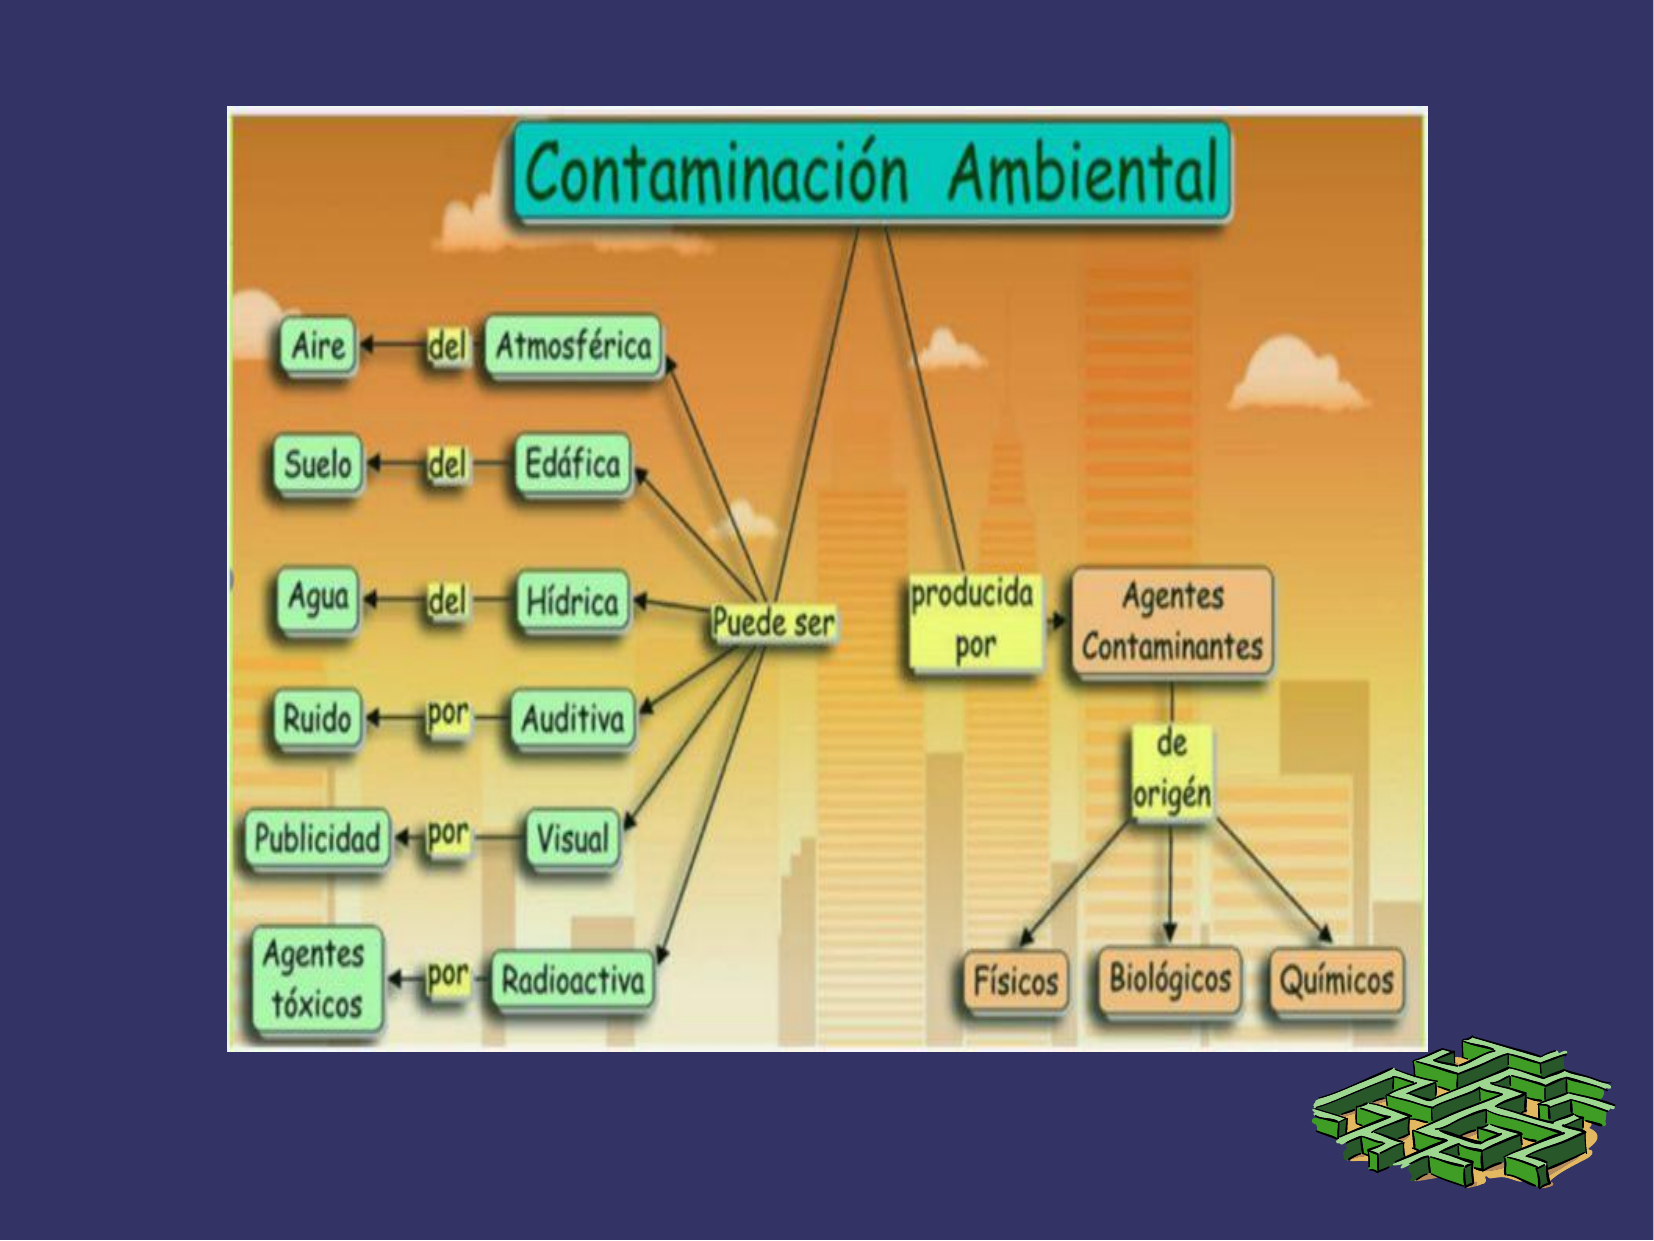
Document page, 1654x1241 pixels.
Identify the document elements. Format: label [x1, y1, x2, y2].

picture [227, 106, 1428, 1052]
